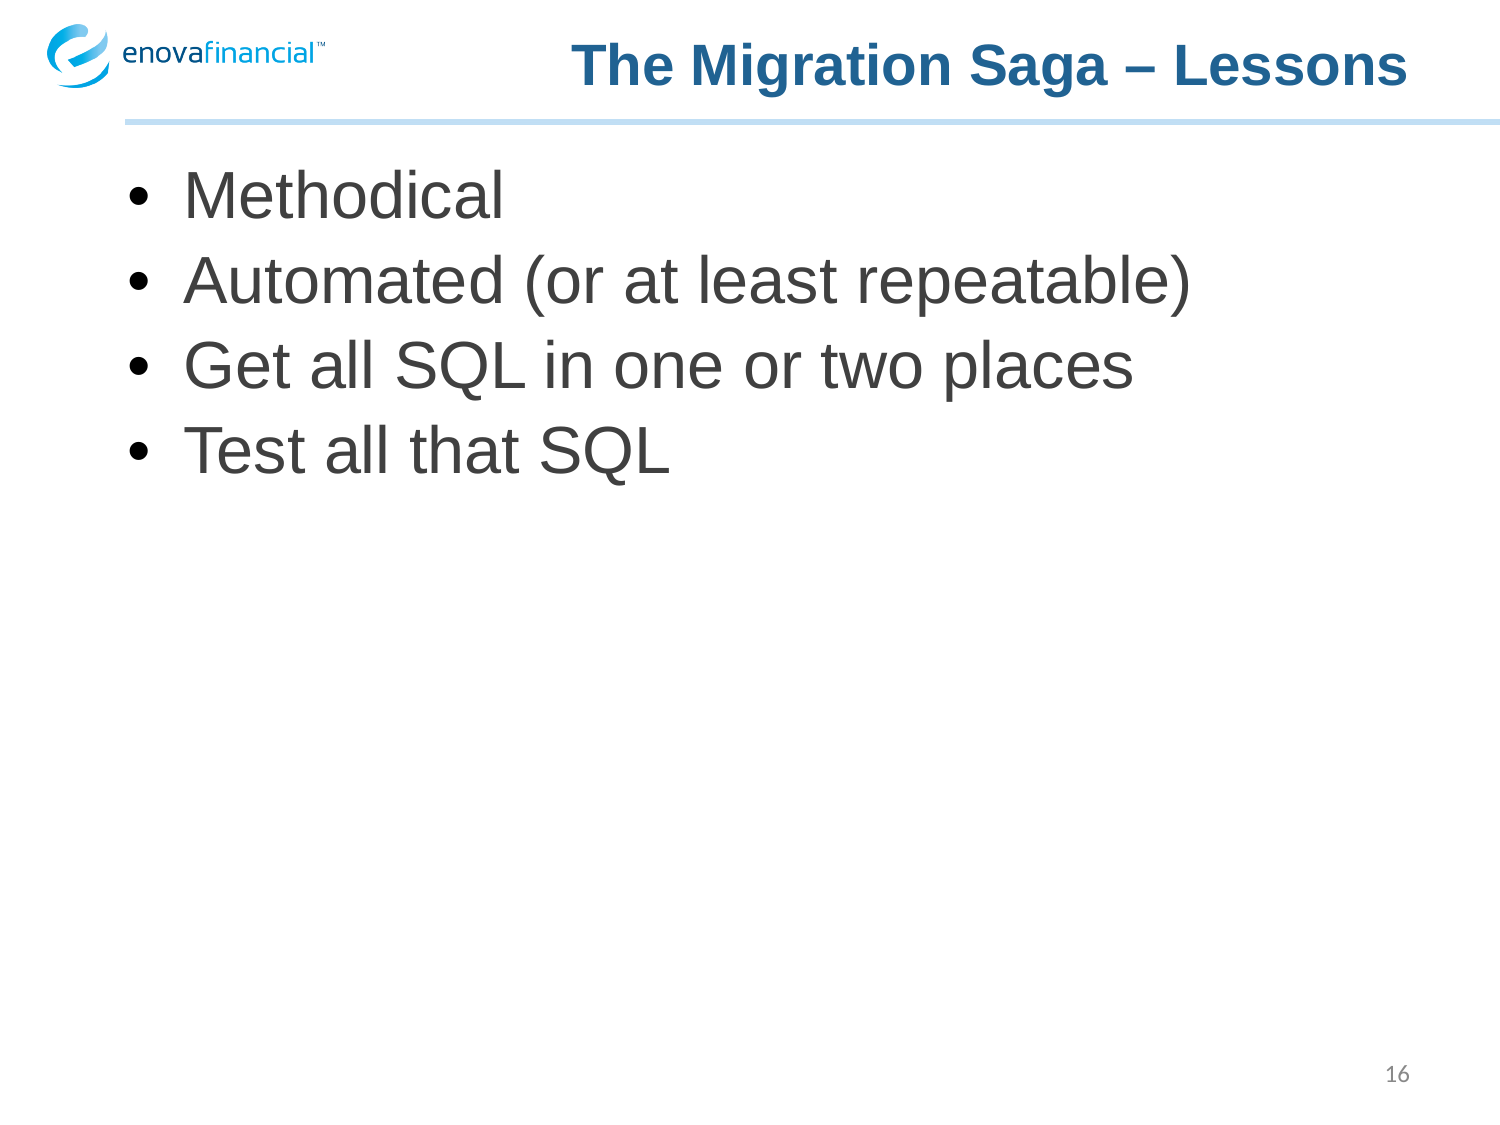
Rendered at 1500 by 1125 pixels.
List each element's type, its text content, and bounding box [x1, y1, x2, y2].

picture [47, 24, 325, 88]
list The Migration Saga – Lessons [337, 24, 1426, 111]
picture [125, 119, 1500, 125]
list Methodical Automated (or at least repeatable) Get all SQL in one or two places Test all that SQL [112, 149, 1425, 988]
text_box 29 [1074, 1042, 1426, 1103]
